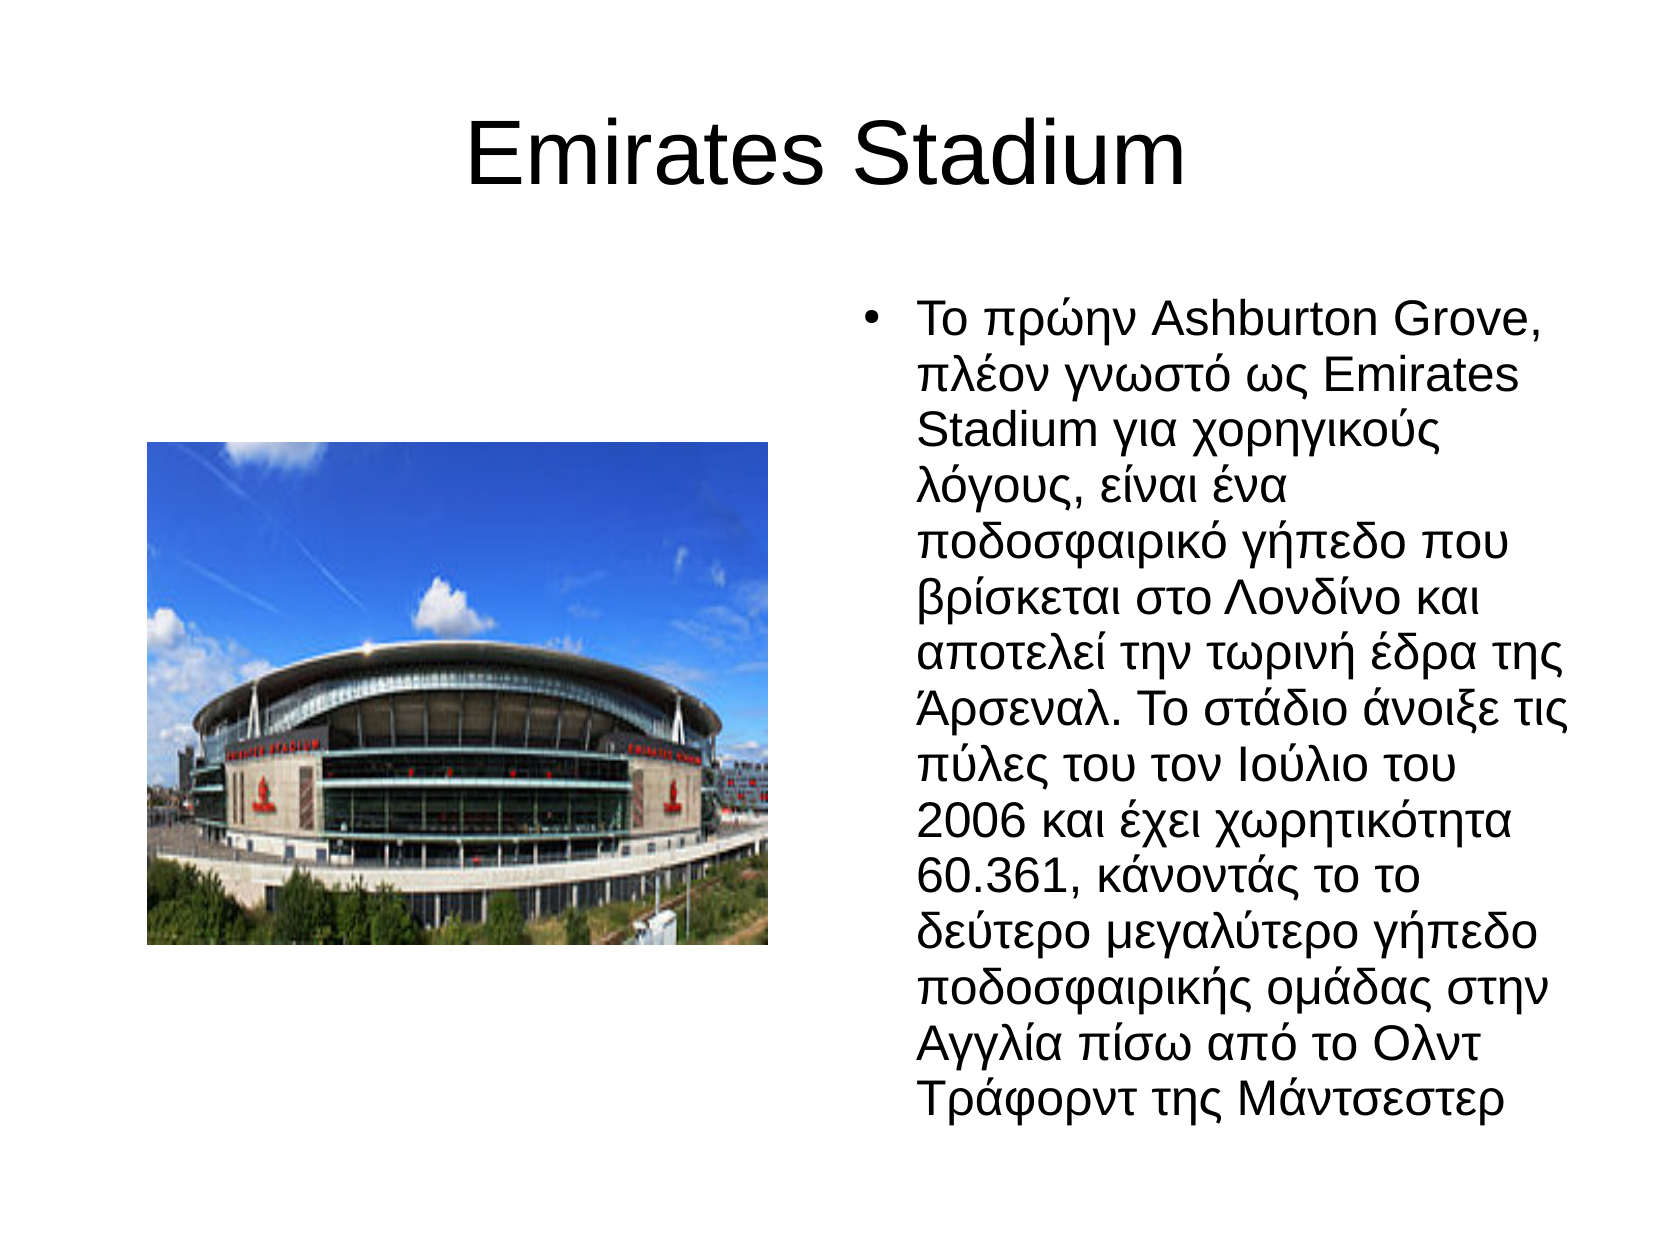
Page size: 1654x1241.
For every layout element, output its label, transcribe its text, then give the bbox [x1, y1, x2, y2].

picture [147, 442, 768, 945]
title Emirates Stadium [82, 49, 1571, 257]
chart [82, 290, 809, 1109]
list Το πρώην Ashburton Grove, πλέον γνωστό ως Emirates Stadium για χορηγικούς λόγους, είναι ένα ποδοσφαιρικό γήπεδο που βρίσκεται στο Λονδίνο και αποτελεί την τωρινή έδρα της Άρσεναλ. Το στάδιο άνοιξε τις πύλες του τον Ιούλιο του 2006 και έχει χωρητικότητα 60.361, κάνοντάς το το δεύτερο μεγαλύτερο γήπεδο ποδοσφαιρικής ομάδας στην Αγγλία πίσω από το Ολντ Τράφορντ της Μάντσεστερ [845, 290, 1572, 1127]
